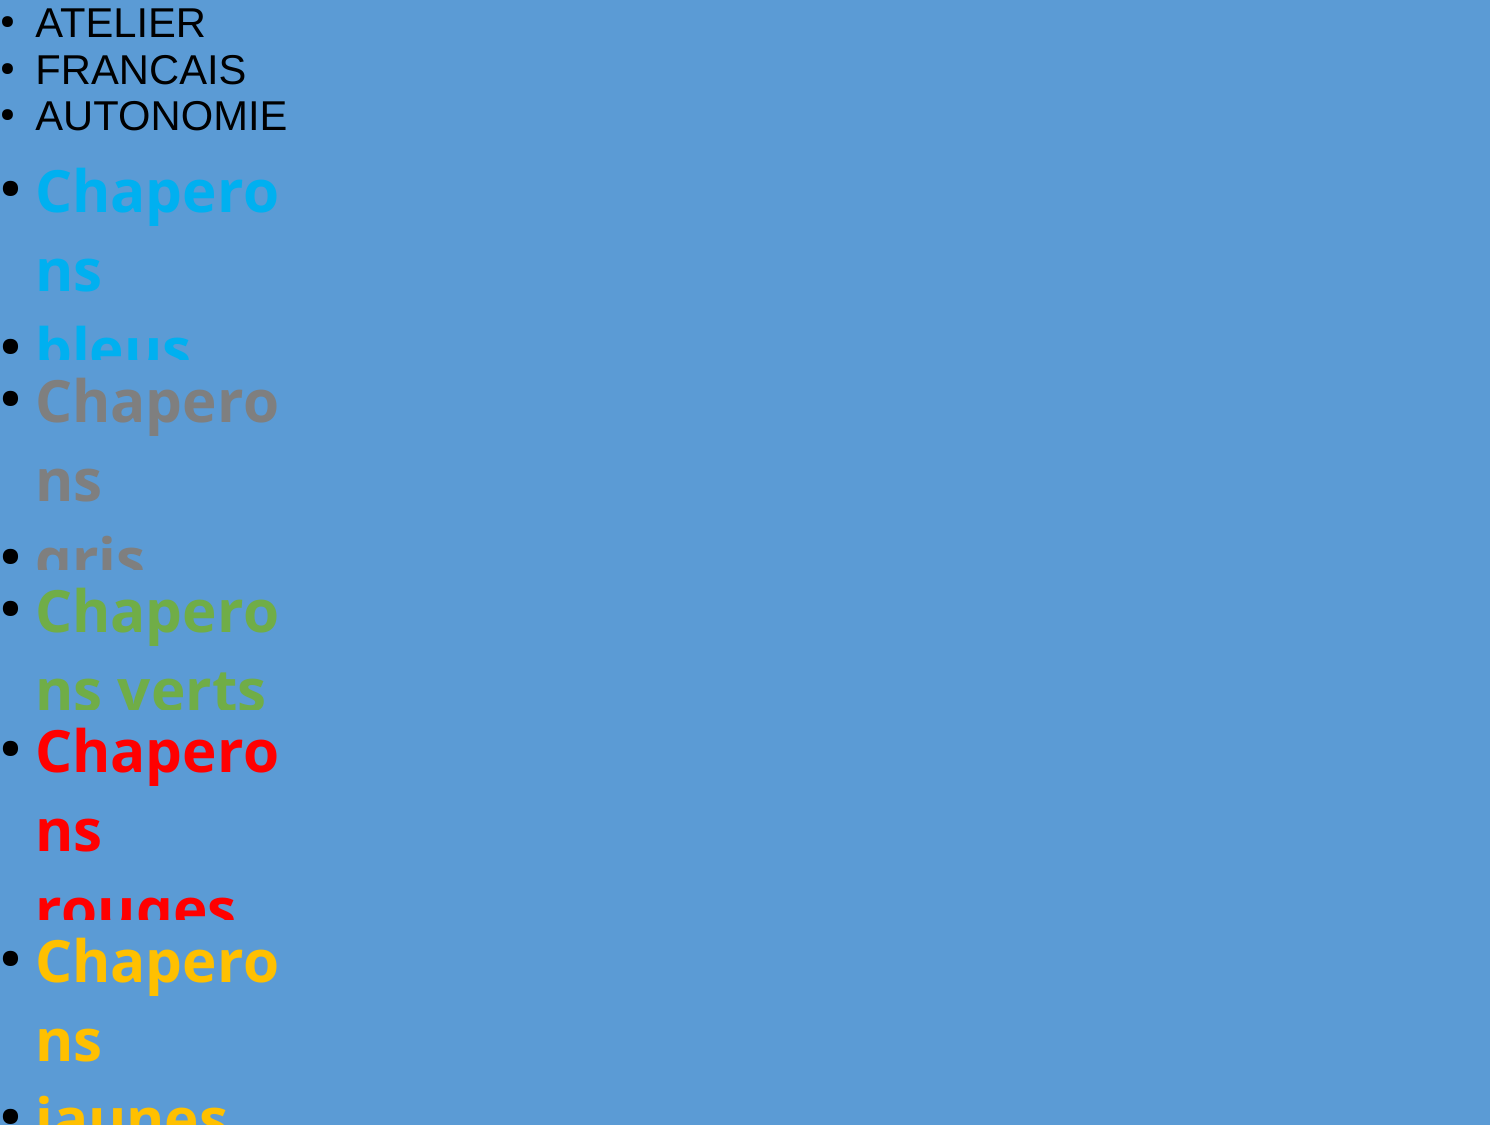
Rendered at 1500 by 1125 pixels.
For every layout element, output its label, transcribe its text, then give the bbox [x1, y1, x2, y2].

table_cell [894, 570, 1192, 710]
table_cell Chaperons gris [0, 360, 298, 570]
table_cell [894, 710, 1192, 920]
table_cell [298, 710, 596, 920]
table_cell [596, 570, 894, 710]
table_cell Chaperons jaunes [0, 920, 298, 1125]
table_cell [298, 570, 596, 710]
table_cell [894, 920, 1192, 1125]
table_cell [1192, 920, 1490, 1125]
table_cell [596, 710, 894, 920]
table_header [1192, 0, 1490, 150]
table_cell [596, 150, 894, 360]
table_cell Chaperons rouges [0, 710, 298, 920]
table_cell [1192, 150, 1490, 360]
table_cell Chaperons verts [0, 570, 298, 710]
table_header [894, 0, 1192, 150]
table_cell [298, 360, 596, 570]
table_header [596, 0, 894, 150]
table_cell [1192, 360, 1490, 570]
table_cell [1192, 710, 1490, 920]
table_cell [894, 360, 1192, 570]
table_cell Chaperons bleus [0, 150, 298, 360]
table_cell [298, 150, 596, 360]
text_box ReCreatisse.com [1490, 952, 1500, 1120]
table_cell [894, 150, 1192, 360]
table_cell [298, 920, 596, 1125]
table_header ATELIER FRANCAIS AUTONOMIE [0, 0, 298, 150]
table_cell [1192, 570, 1490, 710]
table_cell [596, 360, 894, 570]
table_cell [596, 920, 894, 1125]
table_header [298, 0, 596, 150]
